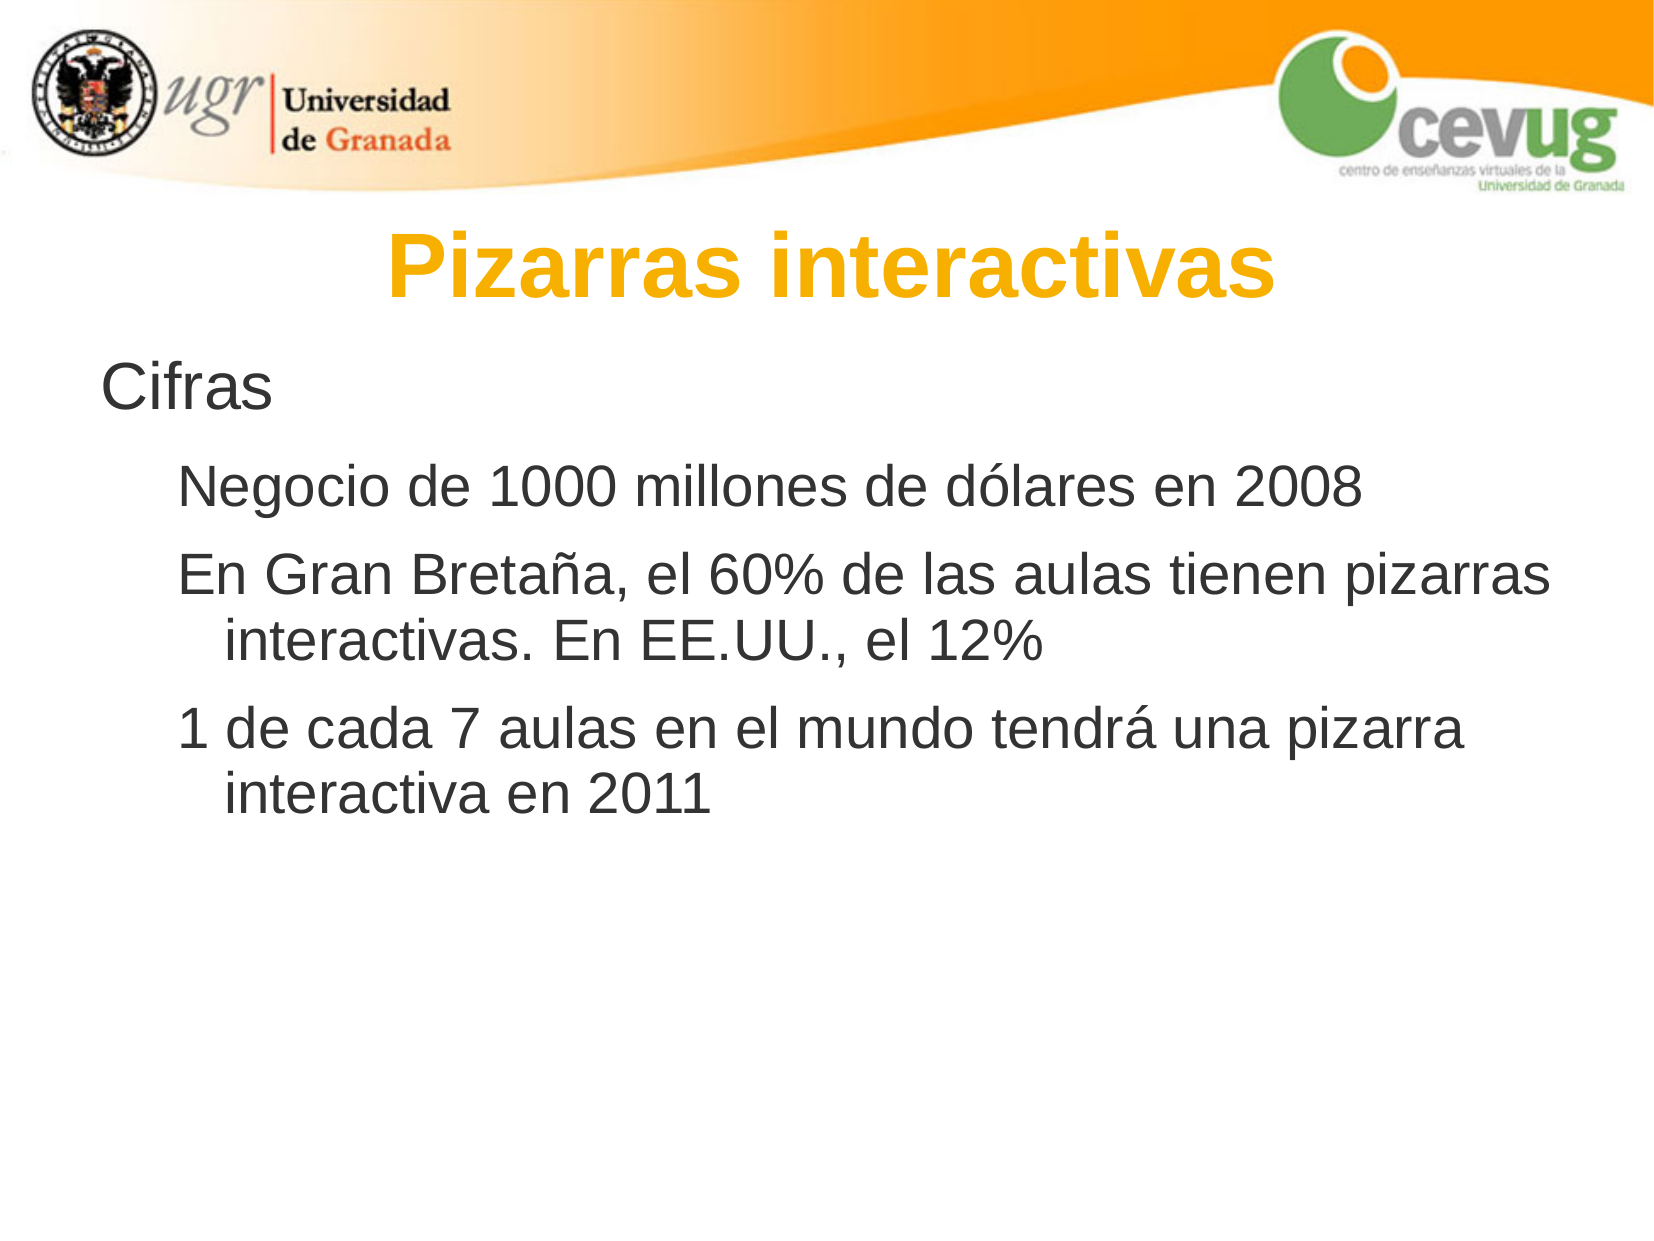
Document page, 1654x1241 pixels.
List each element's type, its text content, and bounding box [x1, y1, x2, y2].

list Cifras Negocio de 1000 millones de dólares en 2008 En Gran Bretaña, el 60% de las aulas tienen pizarras interactivas. En EE.UU., el 12% 1 de cada 7 aulas en el mundo tendrá una pizarra interactiva en 2011 [82, 349, 1571, 1168]
title Pizarras interactivas [88, 177, 1577, 355]
